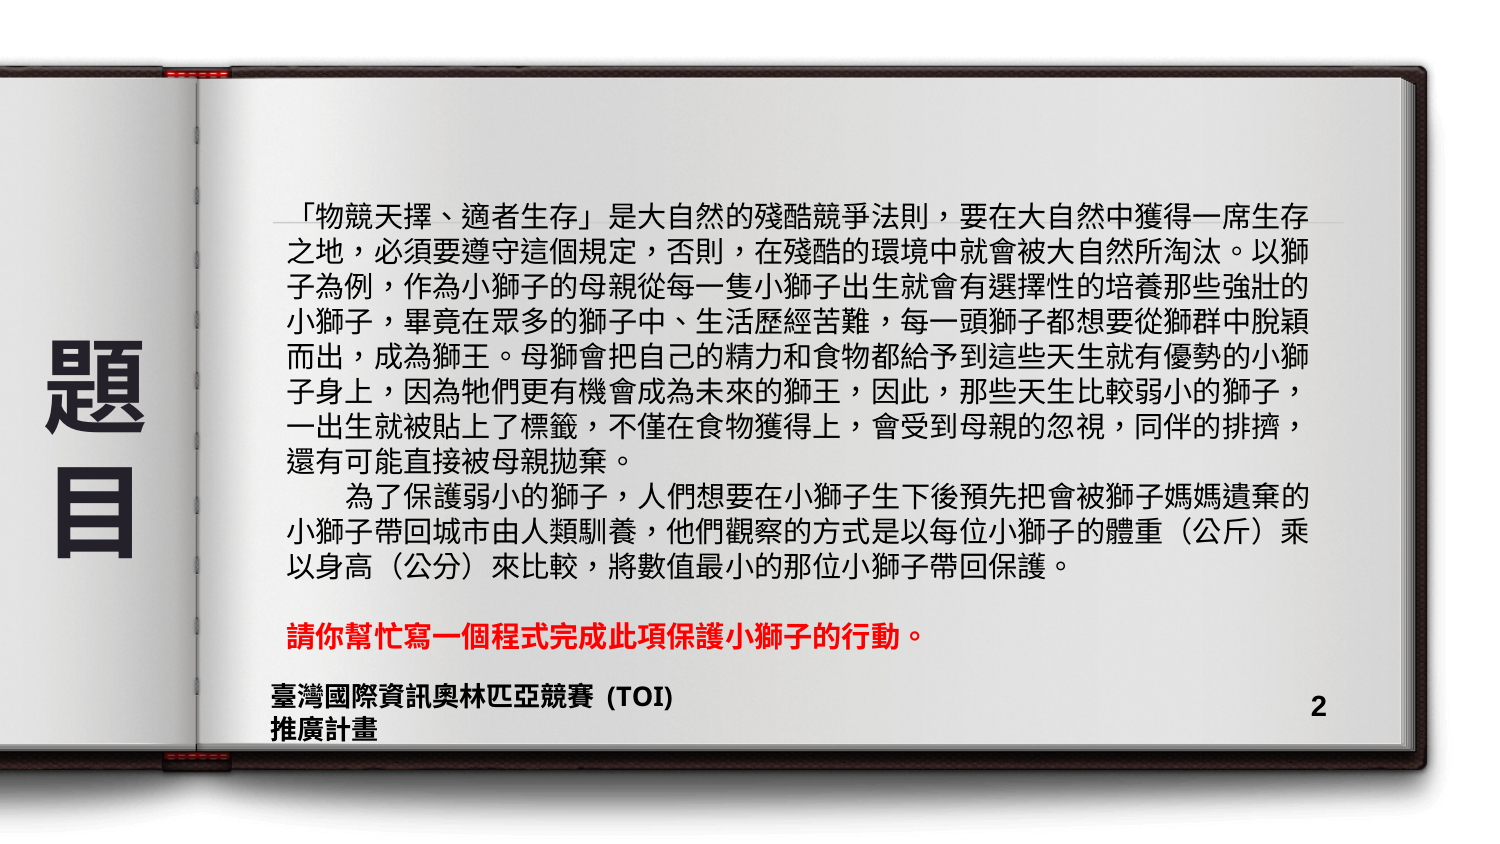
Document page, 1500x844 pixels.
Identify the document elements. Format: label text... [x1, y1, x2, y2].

text_box 題 目 [28, 306, 210, 552]
text_box 「物競天擇、適者生存」是大自然的殘酷競爭法則，要在大自然中獲得一席生存之地，必須要遵守這個規定，否則，在殘酷的環境中就會被大自然所淘汰。以獅子為例，作為小獅子的母親從每一隻小獅子出生就會有選擇性的培養那些強壯的小獅子，畢竟在眾多的獅子中、生活歷經苦難，每一頭獅子都想要從獅群中脫穎而出，成為獅王。母獅會把自己的精力和食物都給予到這些天生就有優勢的小獅子身上，因為牠們更有機會成為未來的獅王，因此，那些天生比較弱小的獅子，一出生就被貼上了標籤，不僅在食物獲得上，會受到母親的忽視，同伴的排擠，還有可能直接被母親拋棄。 為了保護弱小的獅子，人們想要在小獅子生下後預先把會被獅子媽媽遺棄的小獅子帶回城市由人類馴養，他們觀察的方式是以每位小獅子的體重（公斤）乘以身高（公分）來比較，將數值最小的那位小獅子帶回保護。 請你幫忙寫一個程式完成此項保護小獅子的行動。 [271, 191, 1342, 530]
text_box [1295, 672, 1386, 737]
